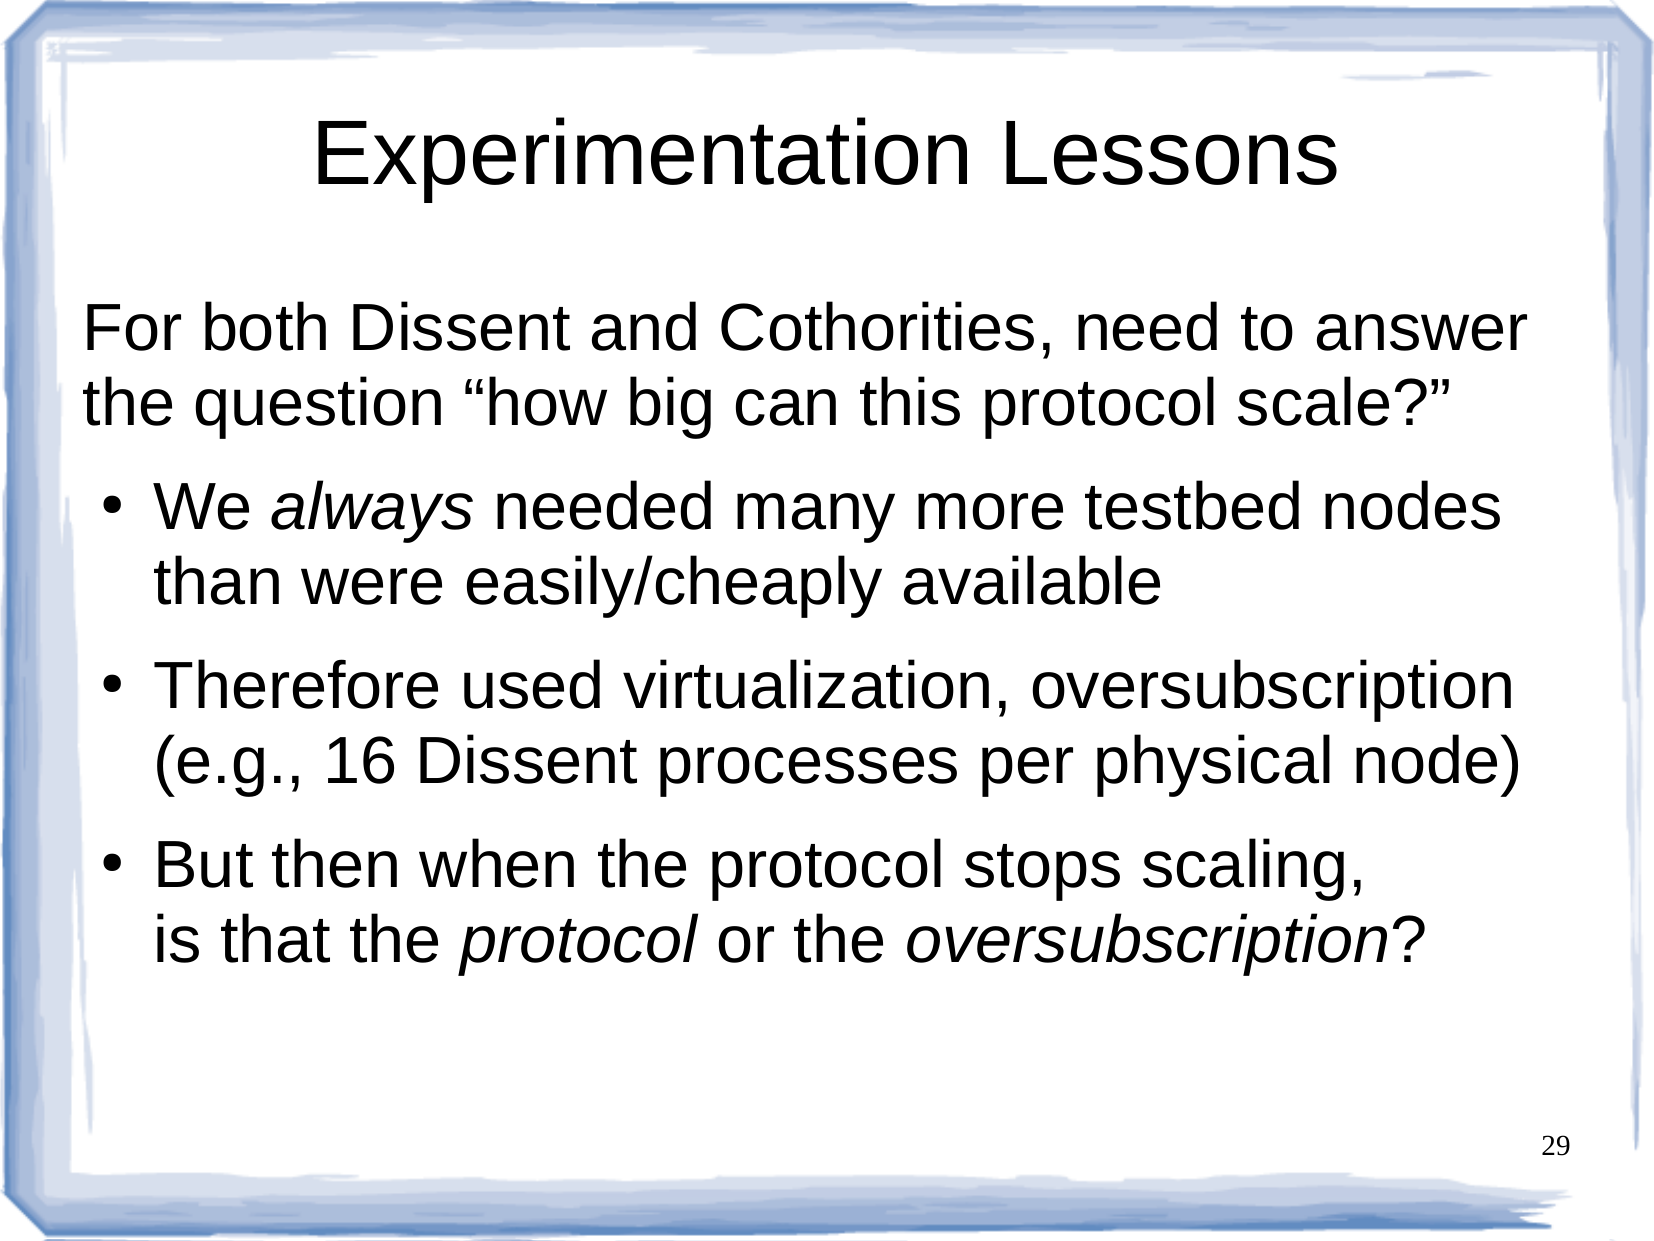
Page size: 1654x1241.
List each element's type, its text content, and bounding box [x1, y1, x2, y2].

picture [0, 0, 1654, 1241]
list For both Dissent and Cothorities, need to answer the question “how big can this protocol scale?” We always needed many more testbed nodes than were easily/cheaply available Therefore used virtualization, oversubscription (e.g., 16 Dissent processes per physical node) But then when the protocol stops scaling, is that the protocol or the oversubscription? [82, 290, 1571, 1010]
title Experimentation Lessons [82, 49, 1571, 257]
